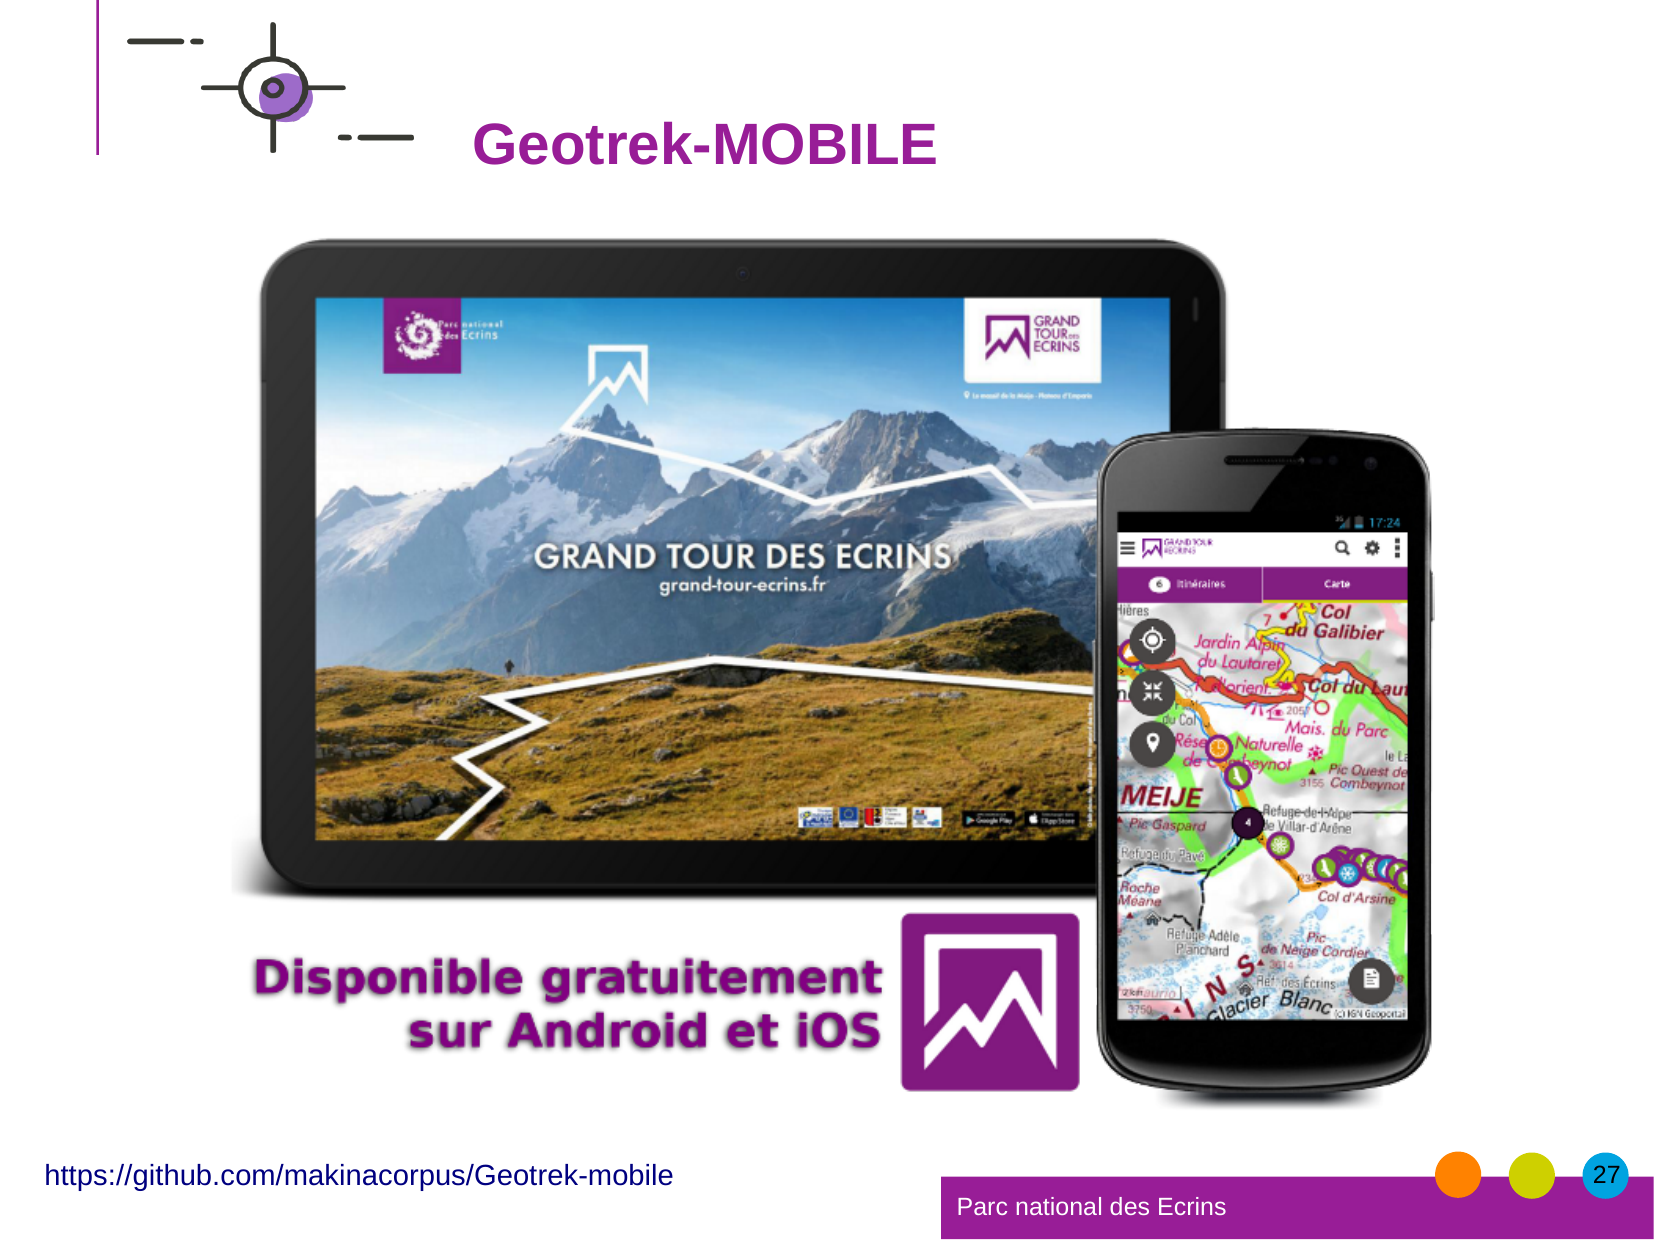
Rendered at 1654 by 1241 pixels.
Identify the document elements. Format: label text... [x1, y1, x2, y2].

picture [221, 206, 1477, 1134]
picture [127, 22, 414, 153]
text_box https://github.com/makinacorpus/Geotrek-mobile [29, 1151, 698, 1200]
title Geotrek-MOBILE [472, 29, 1241, 178]
